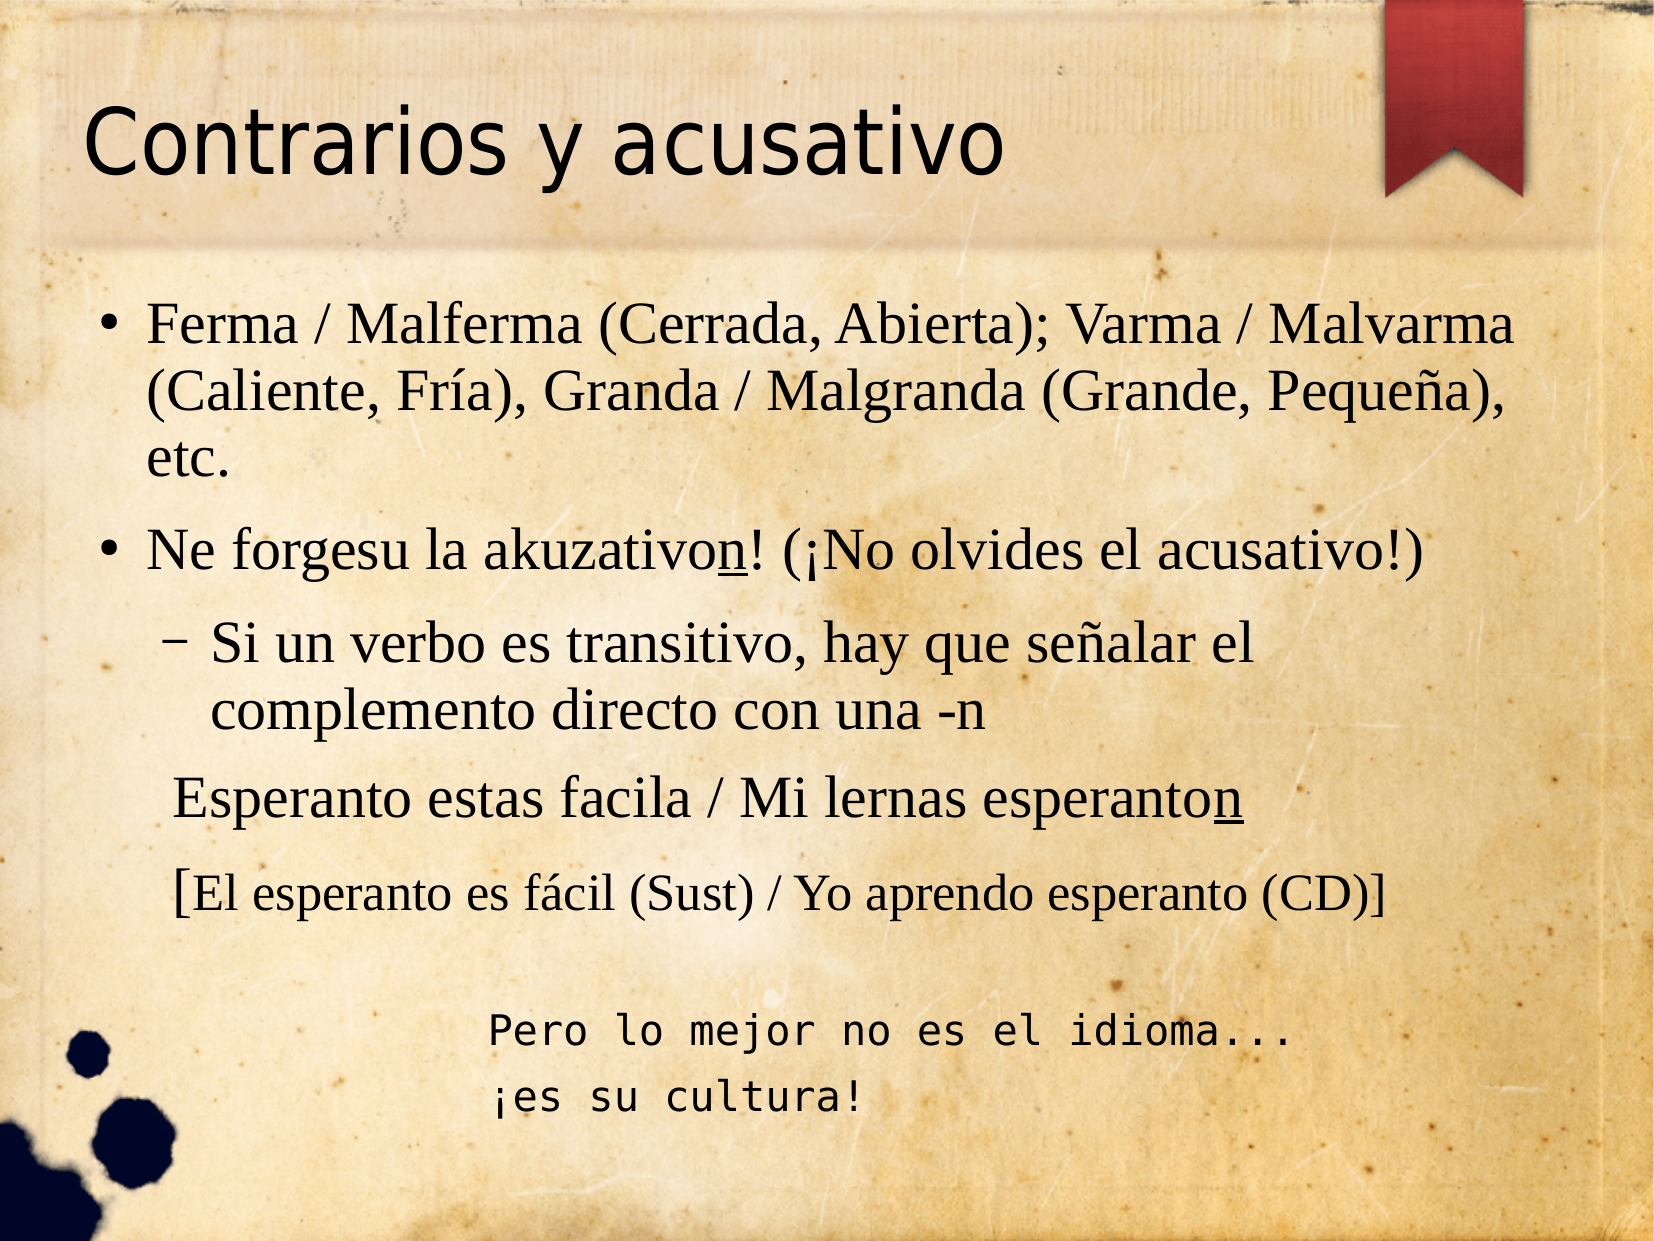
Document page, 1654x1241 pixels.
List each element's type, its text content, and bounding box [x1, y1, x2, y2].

title Contrarios y acusativo [82, 49, 1347, 237]
list Pero lo mejor no es el idioma... ¡es su cultura! [487, 943, 1463, 1241]
list Ferma / Malferma (Cerrada, Abierta); Varma / Malvarma (Caliente, Fría), Granda / Malgranda (Grande, Pequeña), etc. Ne forgesu la akuzativon! (¡No olvides el acusativo!) Si un verbo es transitivo, hay que señalar el complemento directo con una -n Esperanto estas facila / Mi lernas esperanton [El esperanto es fácil (Sust) / Yo aprendo esperanto (CD)] [82, 290, 1538, 1010]
picture [0, 0, 1654, 1241]
